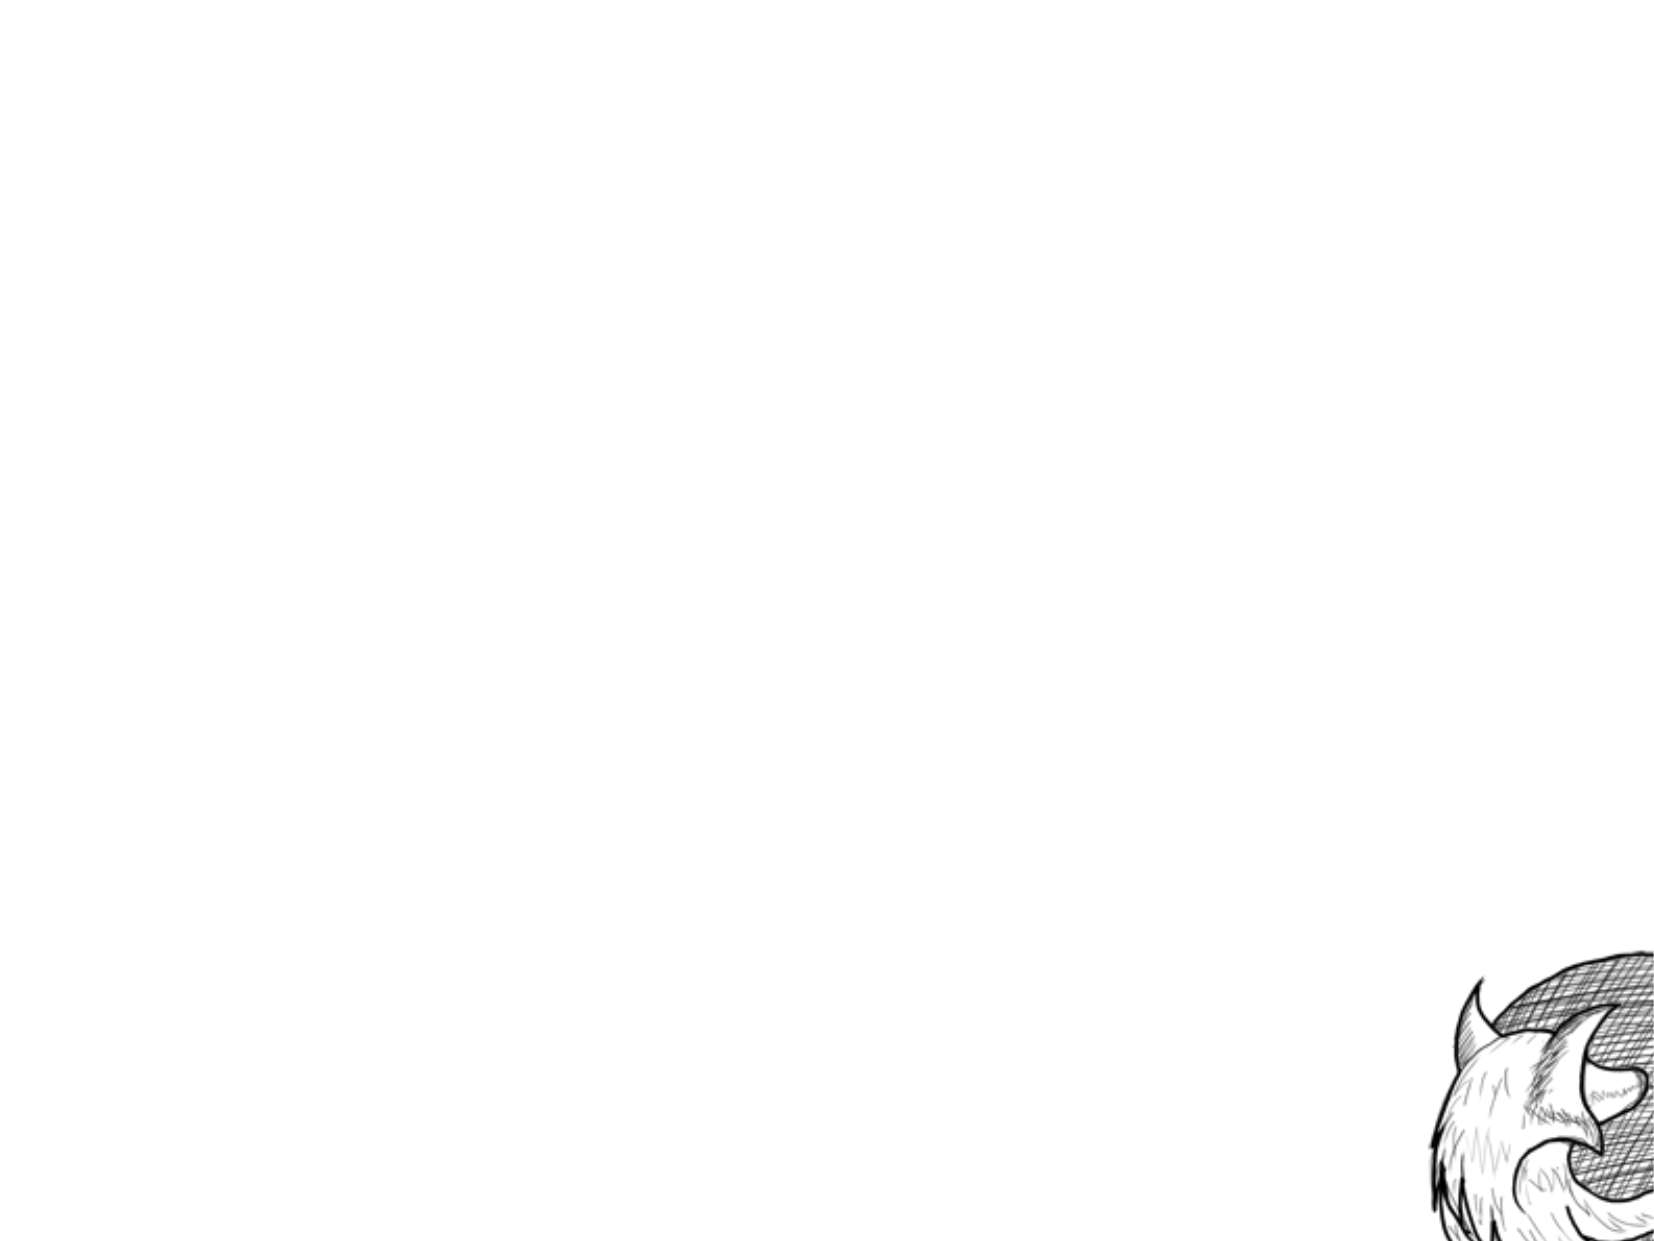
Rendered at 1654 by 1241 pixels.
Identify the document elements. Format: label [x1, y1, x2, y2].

picture [1386, 915, 1654, 1241]
